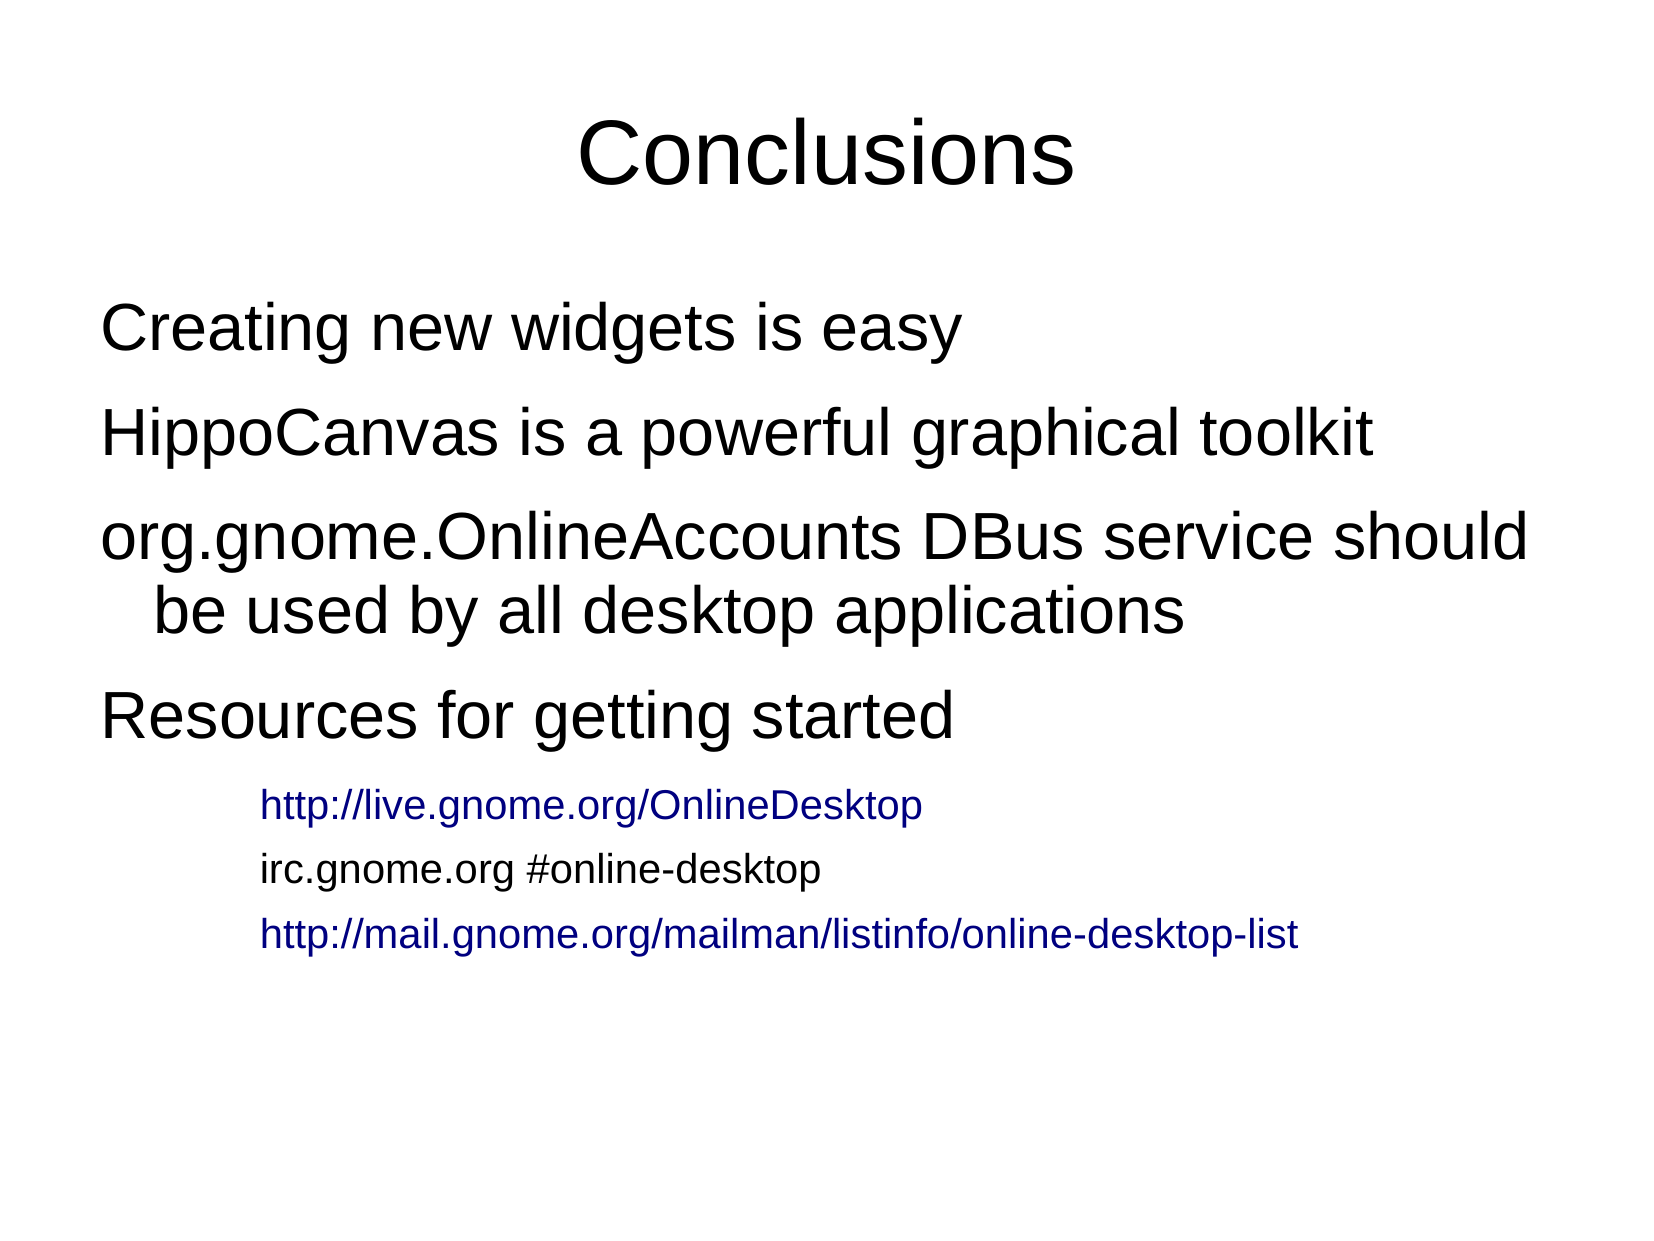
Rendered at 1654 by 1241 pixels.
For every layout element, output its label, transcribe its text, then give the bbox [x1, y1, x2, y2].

list Creating new widgets is easy HippoCanvas is a powerful graphical toolkit org.gnome.OnlineAccounts DBus service should be used by all desktop applications Resources for getting started http://live.gnome.org/OnlineDesktop irc.gnome.org #online-desktop http://mail.gnome.org/mailman/listinfo/online-desktop-list [82, 290, 1571, 1094]
title Conclusions [82, 49, 1571, 257]
